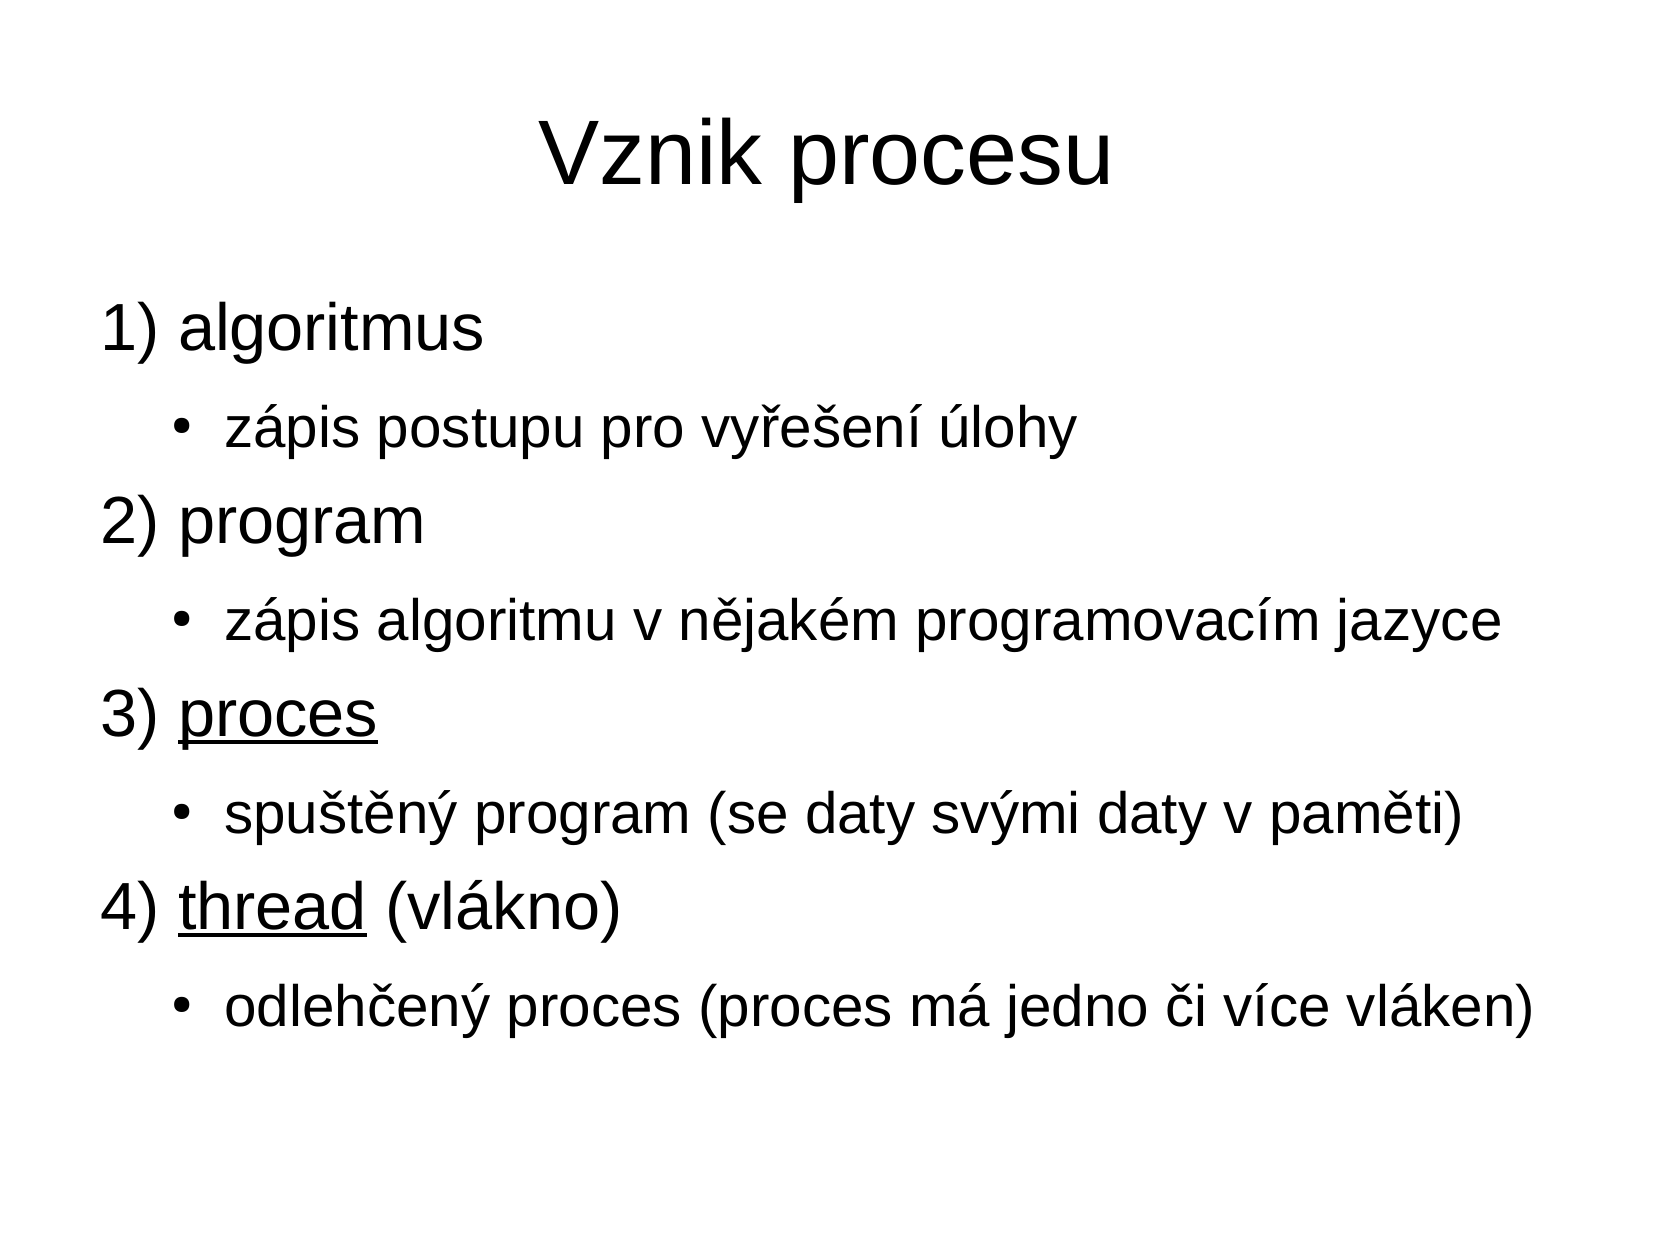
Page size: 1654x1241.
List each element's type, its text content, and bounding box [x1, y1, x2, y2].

title Vznik procesu [82, 56, 1571, 250]
list algoritmus zápis postupu pro vyřešení úlohy program zápis algoritmu v nějakém programovacím jazyce proces spuštěný program (se daty svými daty v paměti) thread (vlákno) odlehčený proces (proces má jedno či více vláken) [82, 290, 1571, 1094]
